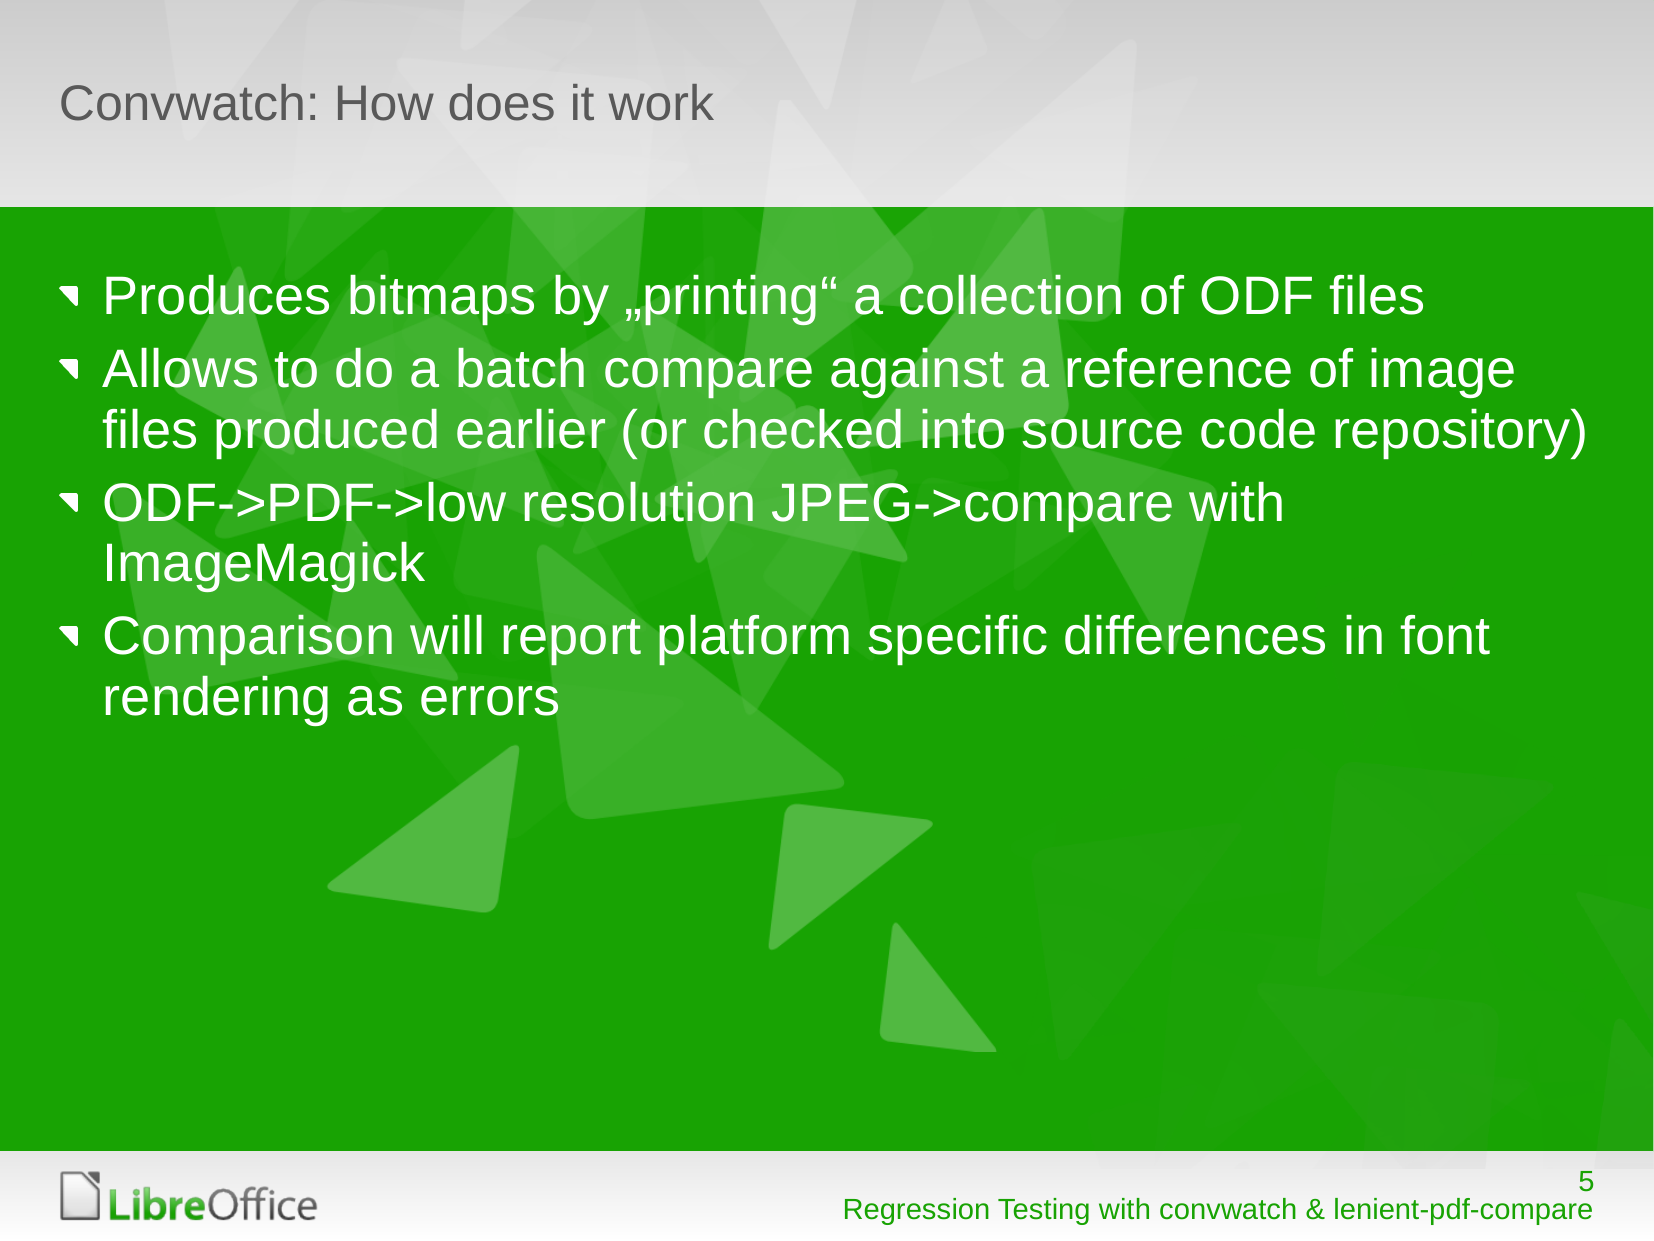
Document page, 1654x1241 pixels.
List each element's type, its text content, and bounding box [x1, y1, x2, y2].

picture [0, 0, 1654, 1169]
title Convwatch: How does it work [59, 29, 1595, 178]
picture [41, 1152, 337, 1240]
list Produces bitmaps by „printing“ a collection of ODF files Allows to do a batch compare against a reference of image files produced earlier (or checked into source code repository) ODF->PDF->low resolution JPEG->compare with ImageMagick Comparison will report platform specific differences in font rendering as errors [59, 265, 1595, 946]
